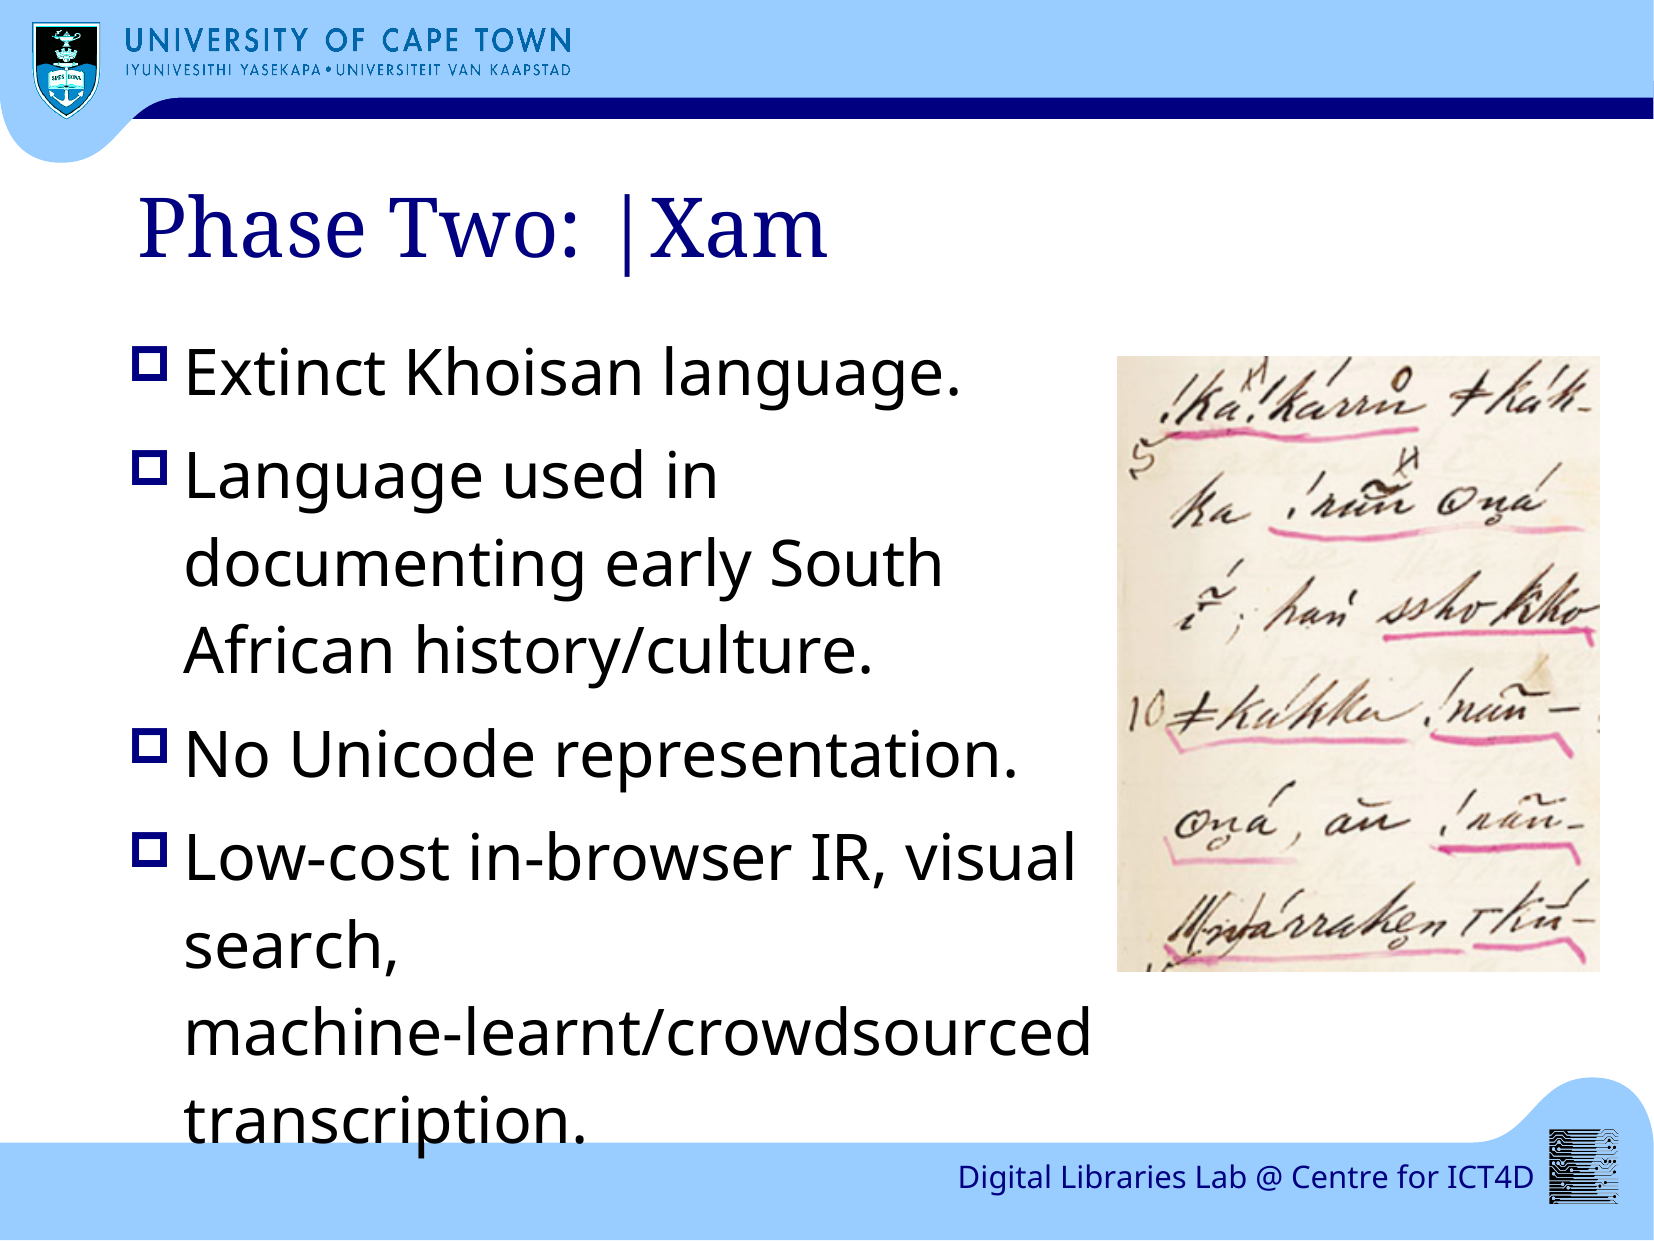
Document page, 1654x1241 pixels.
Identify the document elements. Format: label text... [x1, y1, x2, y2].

picture [32, 22, 101, 120]
picture [1549, 1129, 1619, 1204]
list Extinct Khoisan language. Language used in documenting early South African history/culture. No Unicode representation. Low-cost in-browser IR, visual search, machine-learnt/crowdsourced transcription. [128, 326, 1097, 1155]
title Phase Two: |Xam [137, 155, 1598, 296]
picture [1117, 356, 1600, 972]
picture [122, 25, 573, 78]
